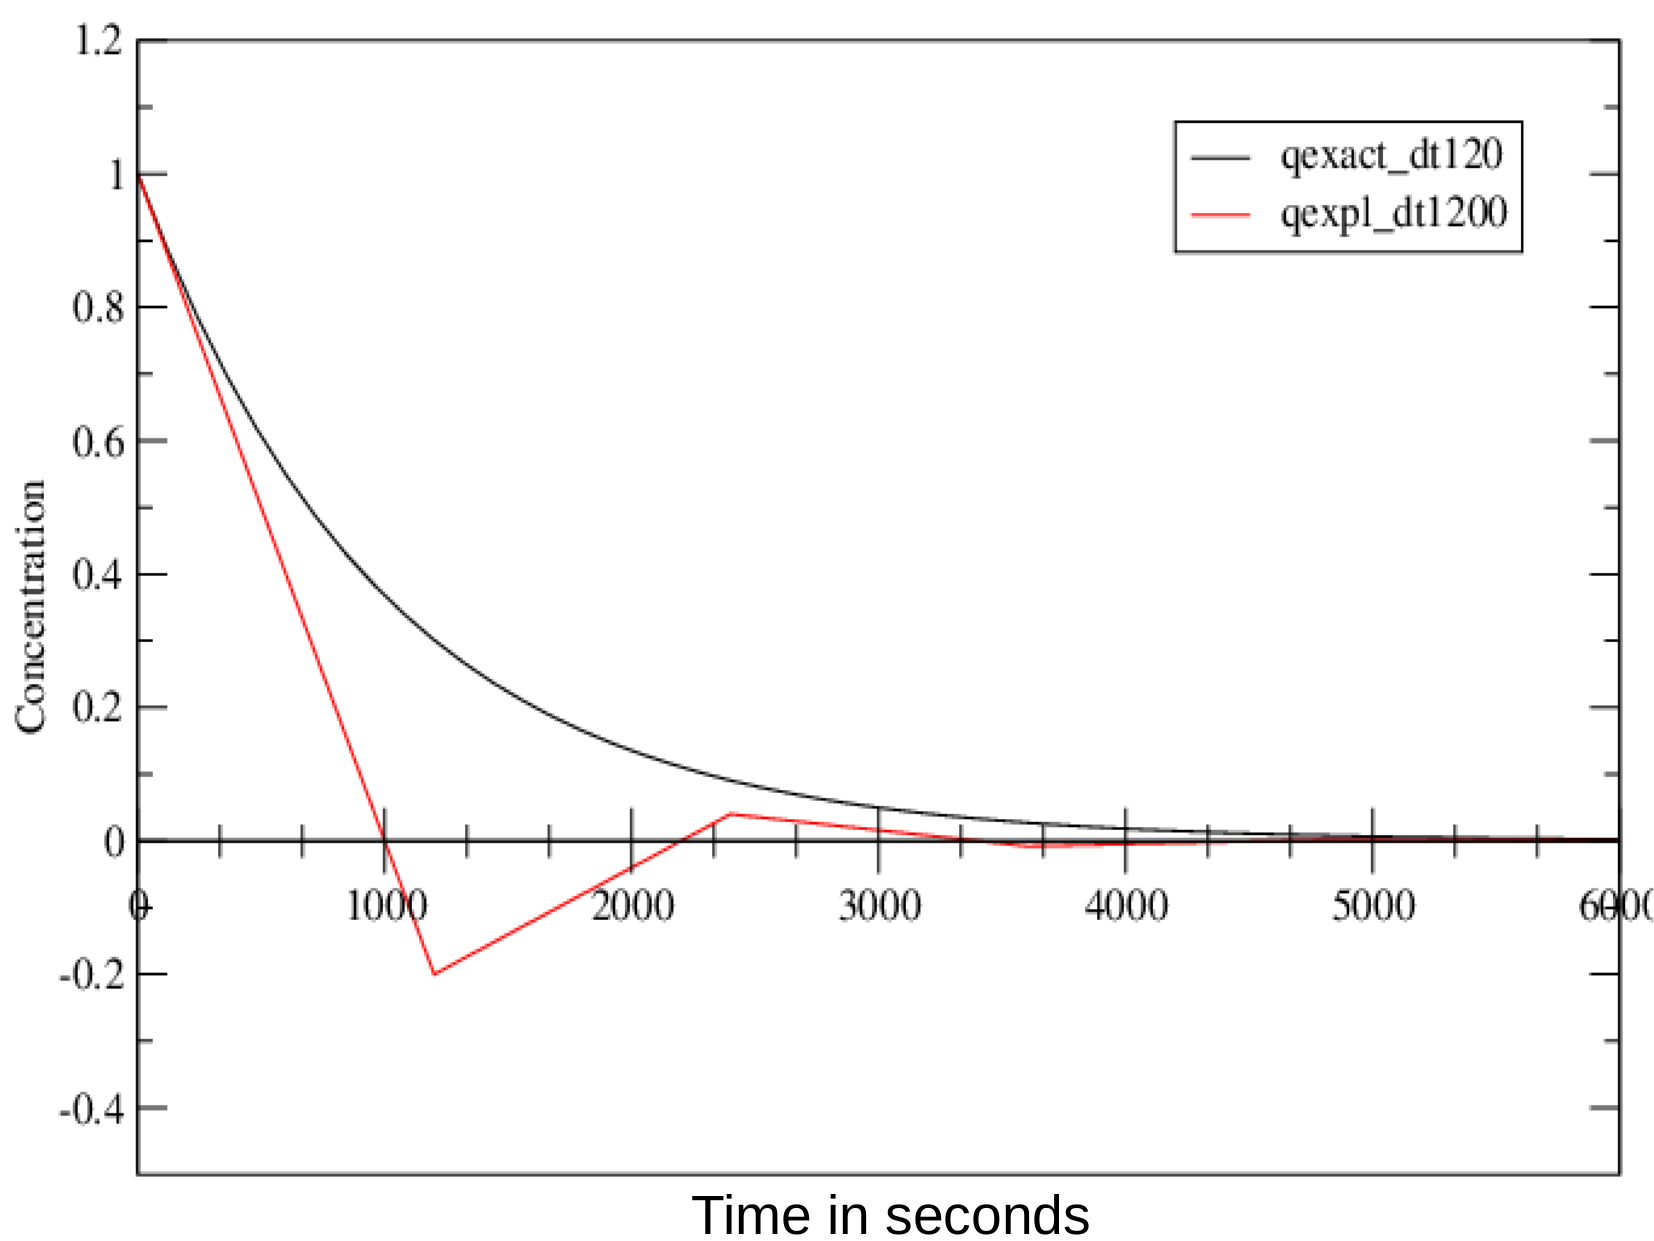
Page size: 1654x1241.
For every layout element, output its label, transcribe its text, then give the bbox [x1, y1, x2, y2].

picture [10, 20, 1654, 1235]
text_box Time in seconds [676, 1177, 1107, 1241]
